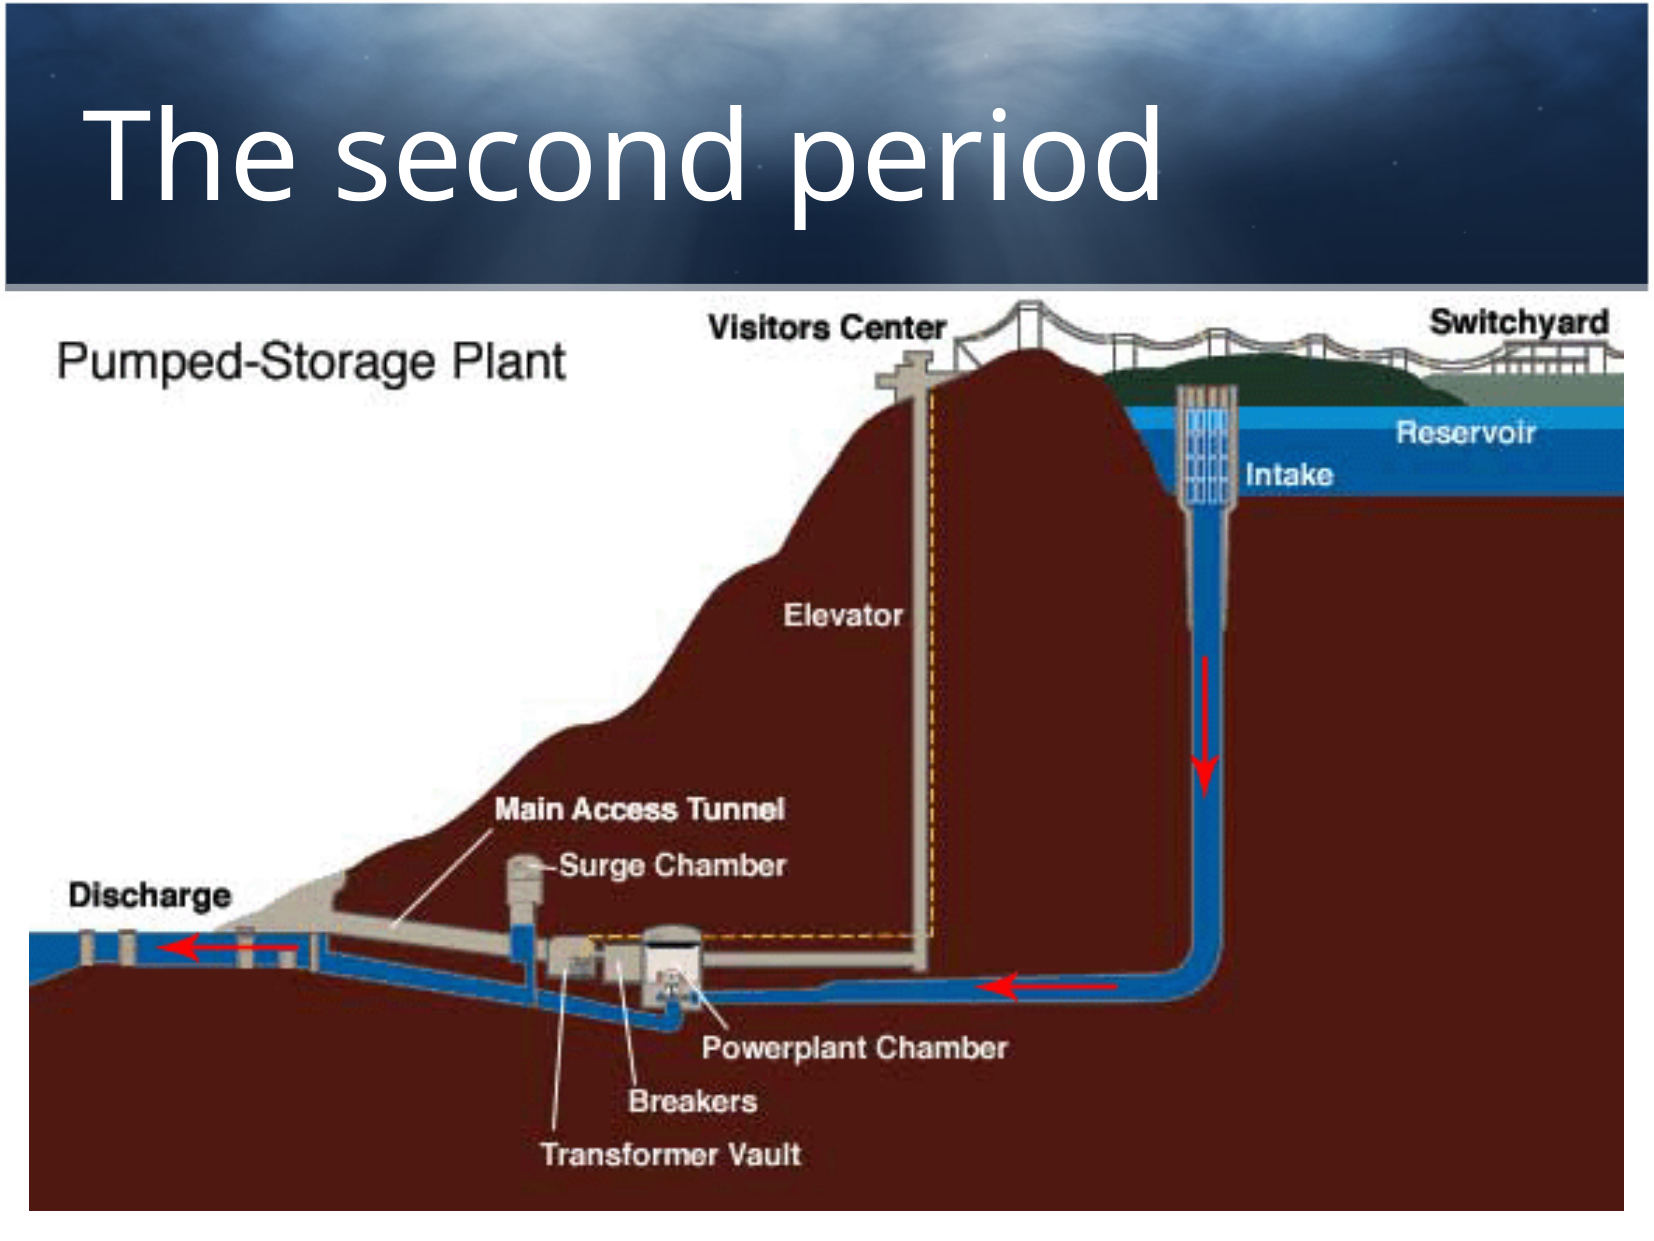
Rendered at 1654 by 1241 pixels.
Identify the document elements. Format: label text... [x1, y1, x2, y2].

title The second period [82, 48, 1571, 258]
picture [0, 0, 1654, 1241]
